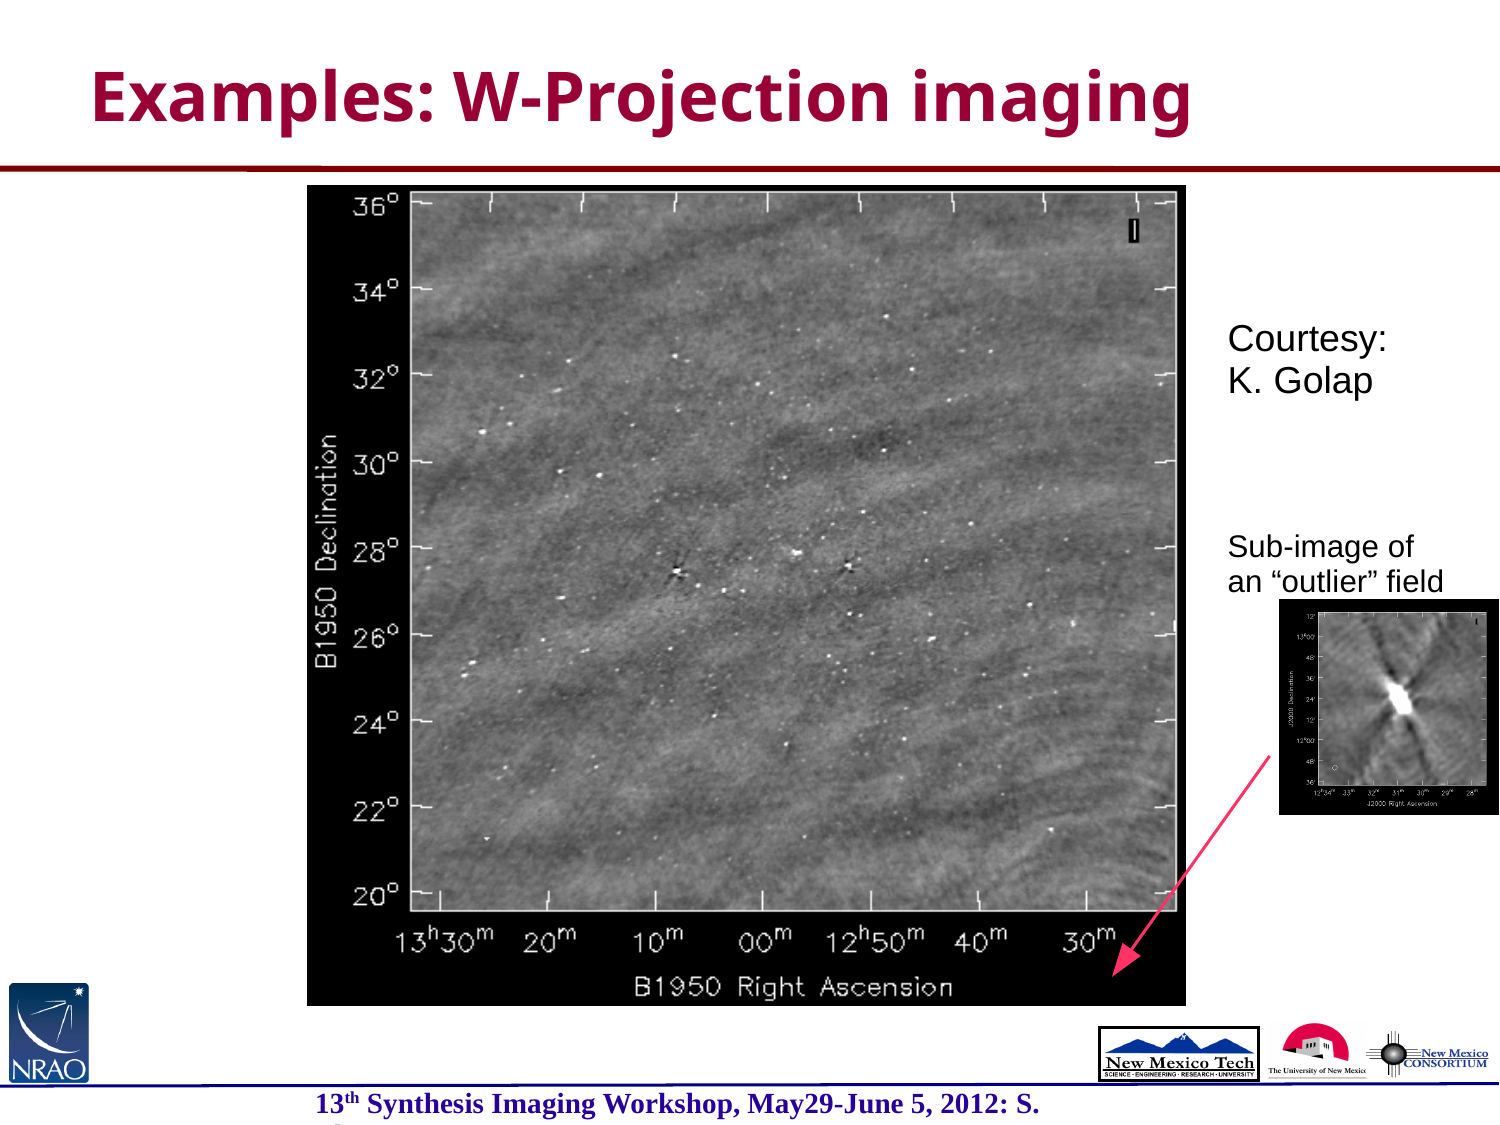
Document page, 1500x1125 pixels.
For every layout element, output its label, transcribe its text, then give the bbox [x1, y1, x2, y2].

picture [0, 0, 1500, 166]
text_box Sub-image of an “outlier” field [1212, 522, 1463, 607]
picture [1101, 1029, 1257, 1079]
title Examples: W-Projection imaging [75, 33, 1426, 157]
picture [0, 172, 1500, 1125]
text_box Courtesy: K. Golap [1212, 309, 1414, 409]
